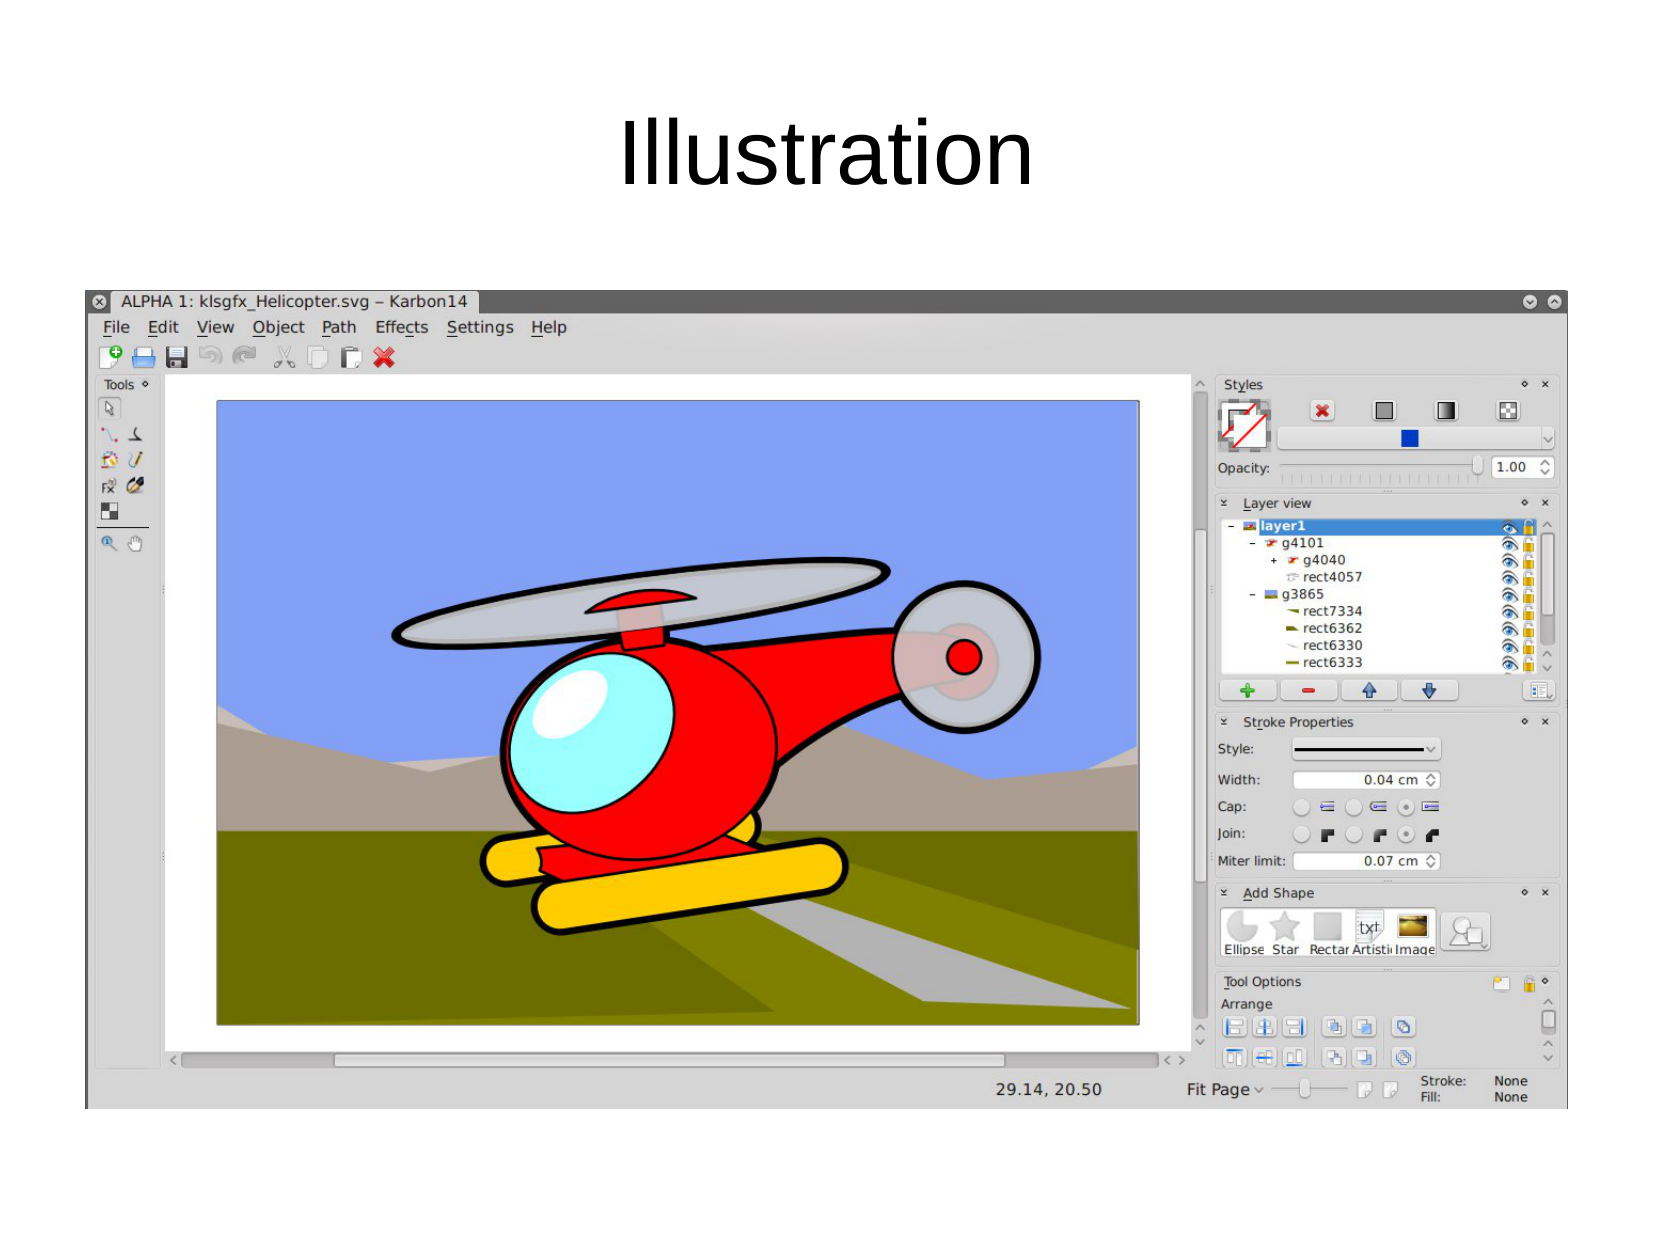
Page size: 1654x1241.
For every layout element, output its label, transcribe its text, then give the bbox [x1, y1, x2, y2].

text_box Illustration [82, 94, 1571, 212]
picture [85, 290, 1568, 1109]
